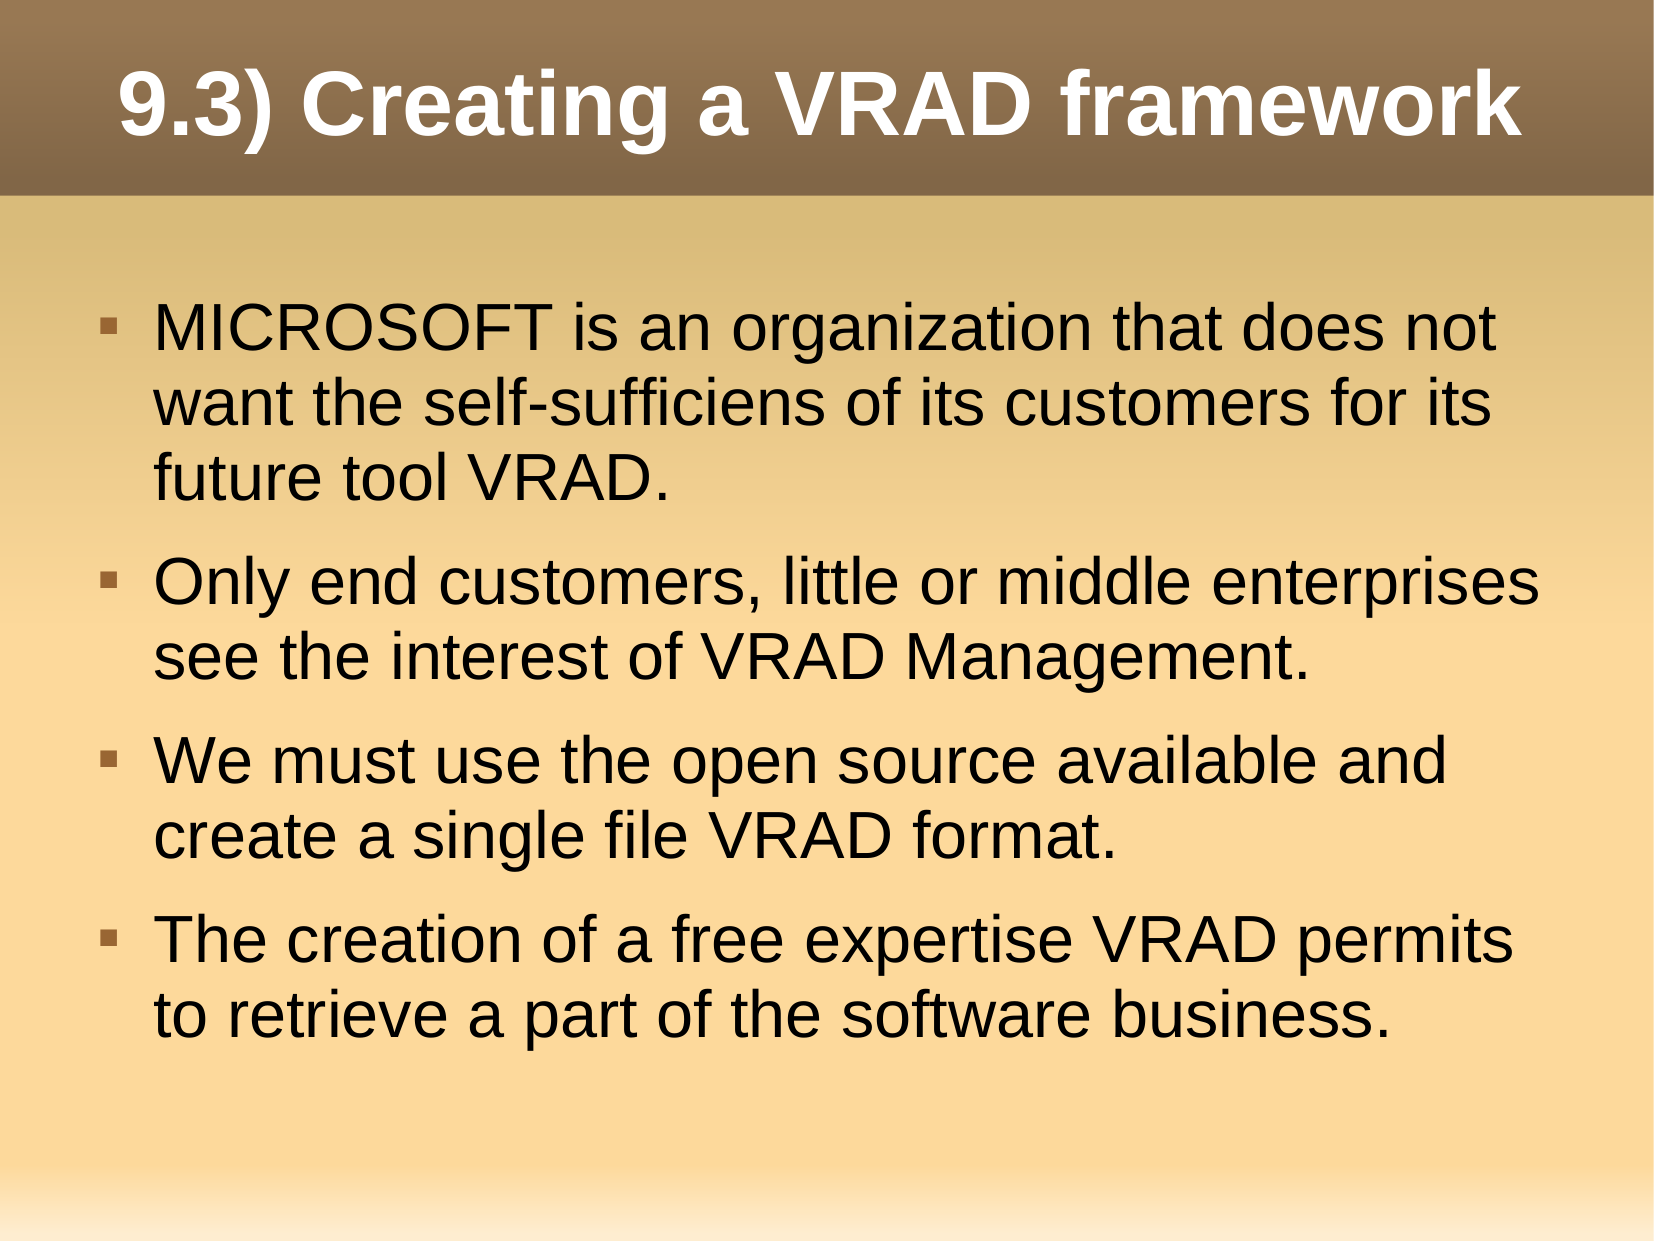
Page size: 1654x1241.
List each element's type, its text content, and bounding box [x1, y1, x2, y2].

title 9.3) Creating a VRAD framework [76, 7, 1565, 200]
picture [0, 0, 1654, 1241]
list MICROSOFT is an organization that does not want the self-sufficiens of its customers for its future tool VRAD. Only end customers, little or middle enterprises see the interest of VRAD Management. We must use the open source available and create a single file VRAD format. The creation of a free expertise VRAD permits to retrieve a part of the software business. [82, 290, 1571, 1094]
